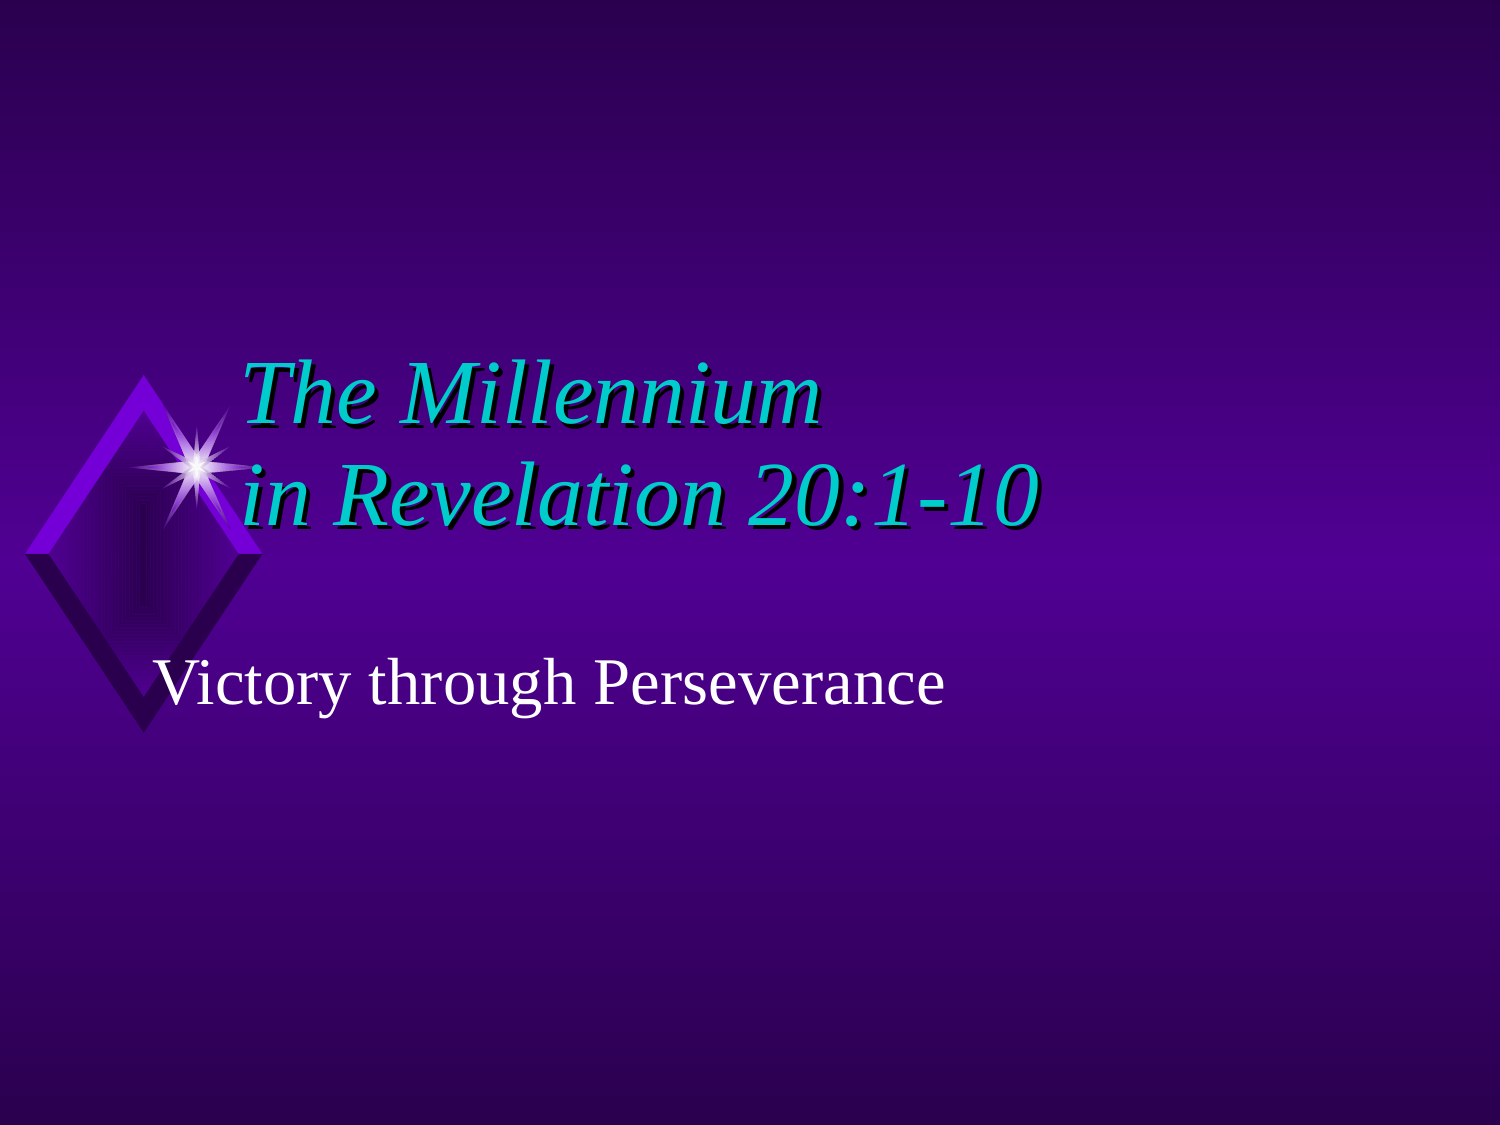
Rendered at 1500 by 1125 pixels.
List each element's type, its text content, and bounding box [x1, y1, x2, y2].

title The Millennium in Revelation 20:1-10 [224, 334, 1500, 553]
subtitle Victory through Perseverance [137, 637, 1400, 926]
